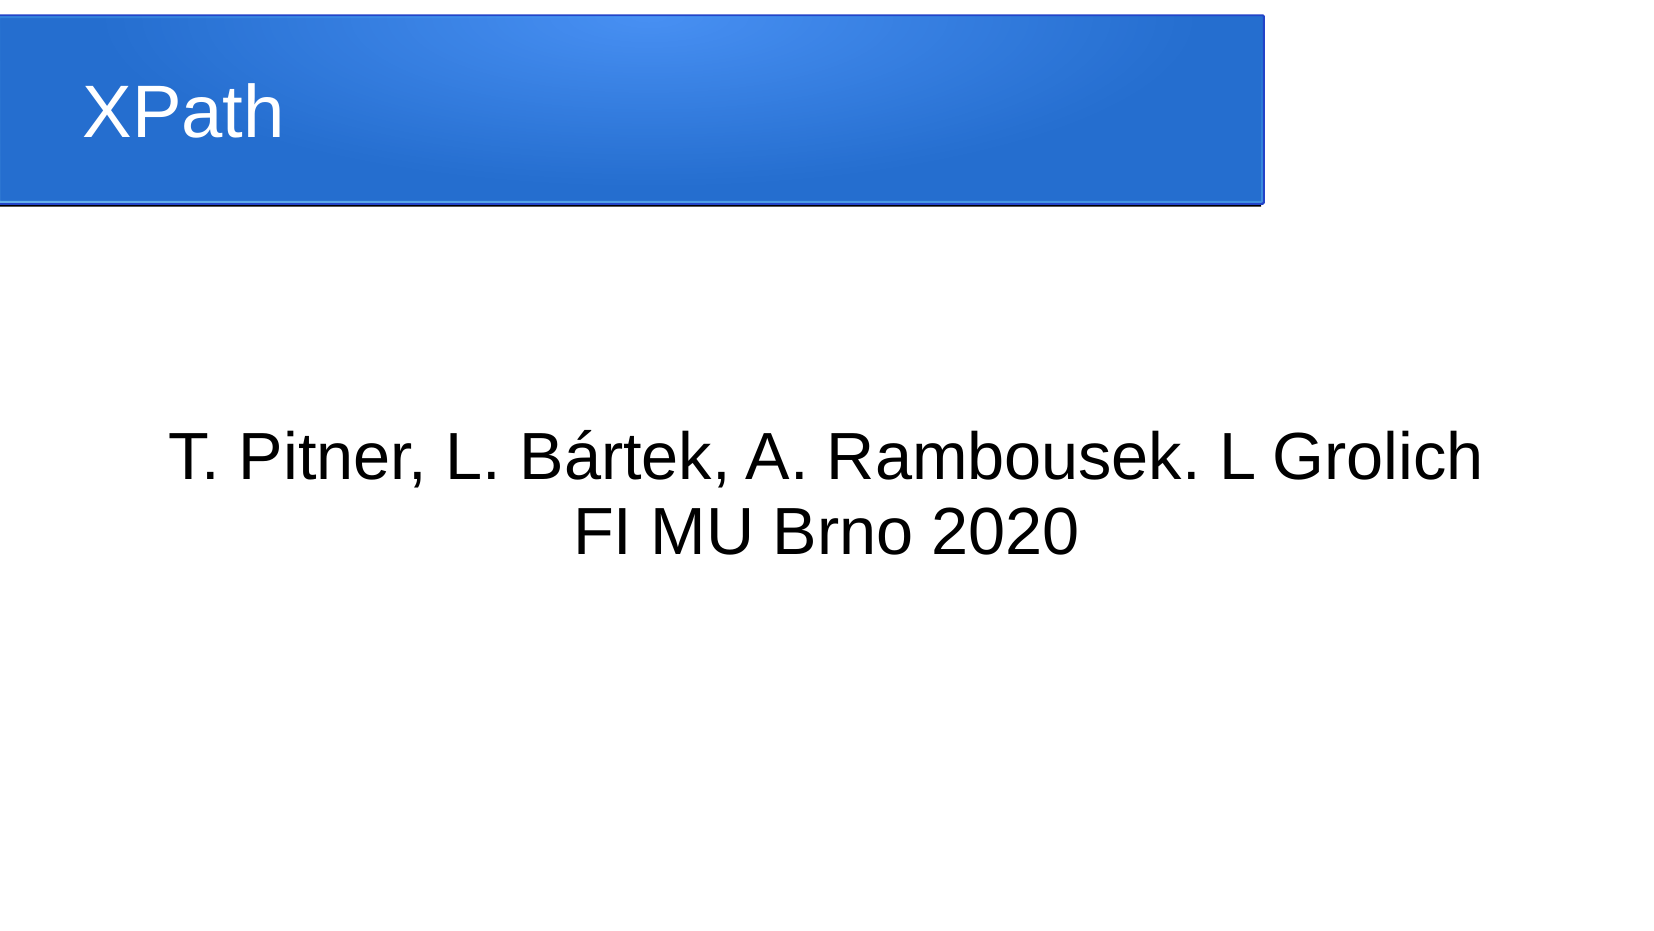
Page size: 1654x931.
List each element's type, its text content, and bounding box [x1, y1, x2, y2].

title XPath [82, 35, 1235, 189]
subtitle T. Pitner, L. Bártek, A. Rambousek. L Grolich FI MU Brno 2020 [82, 224, 1571, 764]
